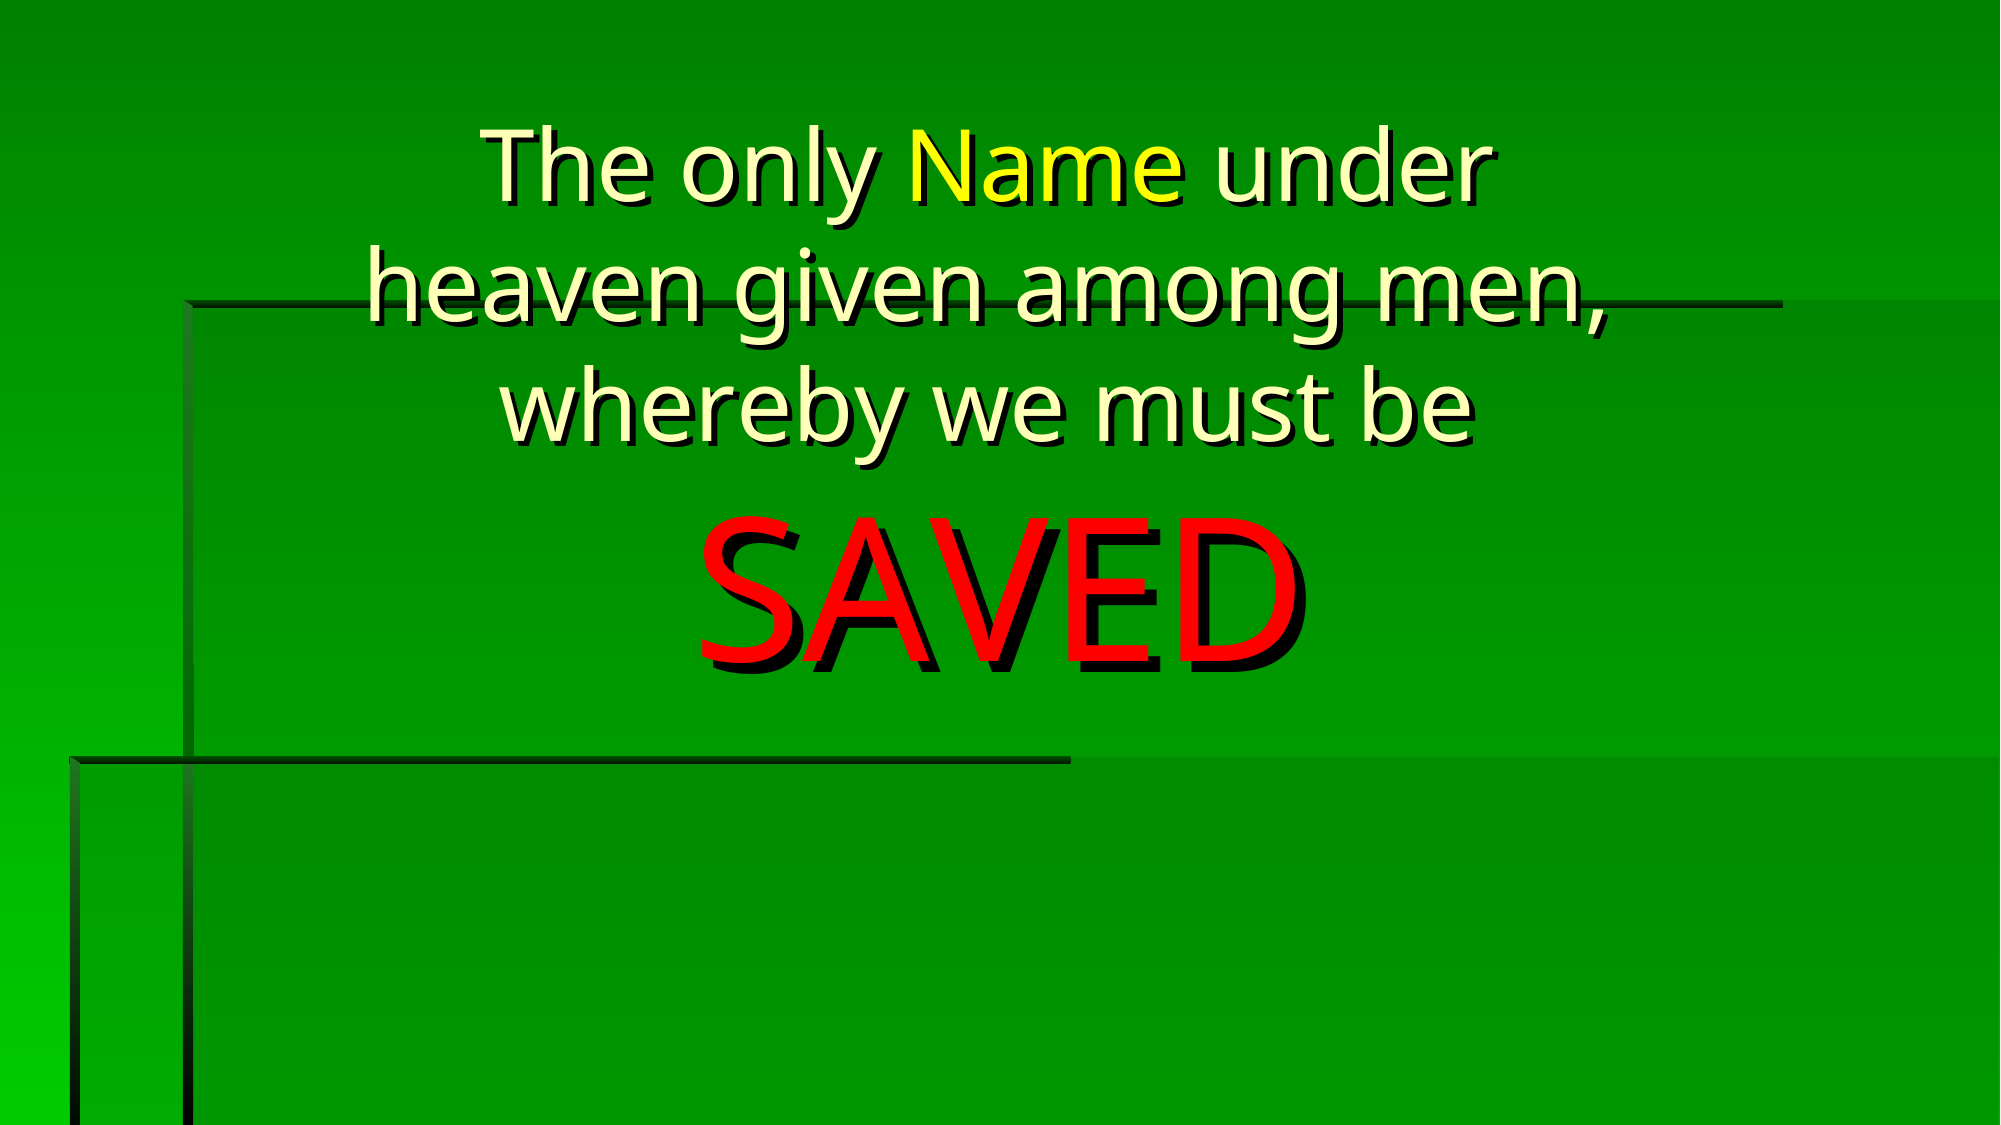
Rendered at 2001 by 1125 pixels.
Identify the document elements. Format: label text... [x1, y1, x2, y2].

title The only Name under heaven given among men, whereby we must be SAVED [0, 0, 2000, 1125]
